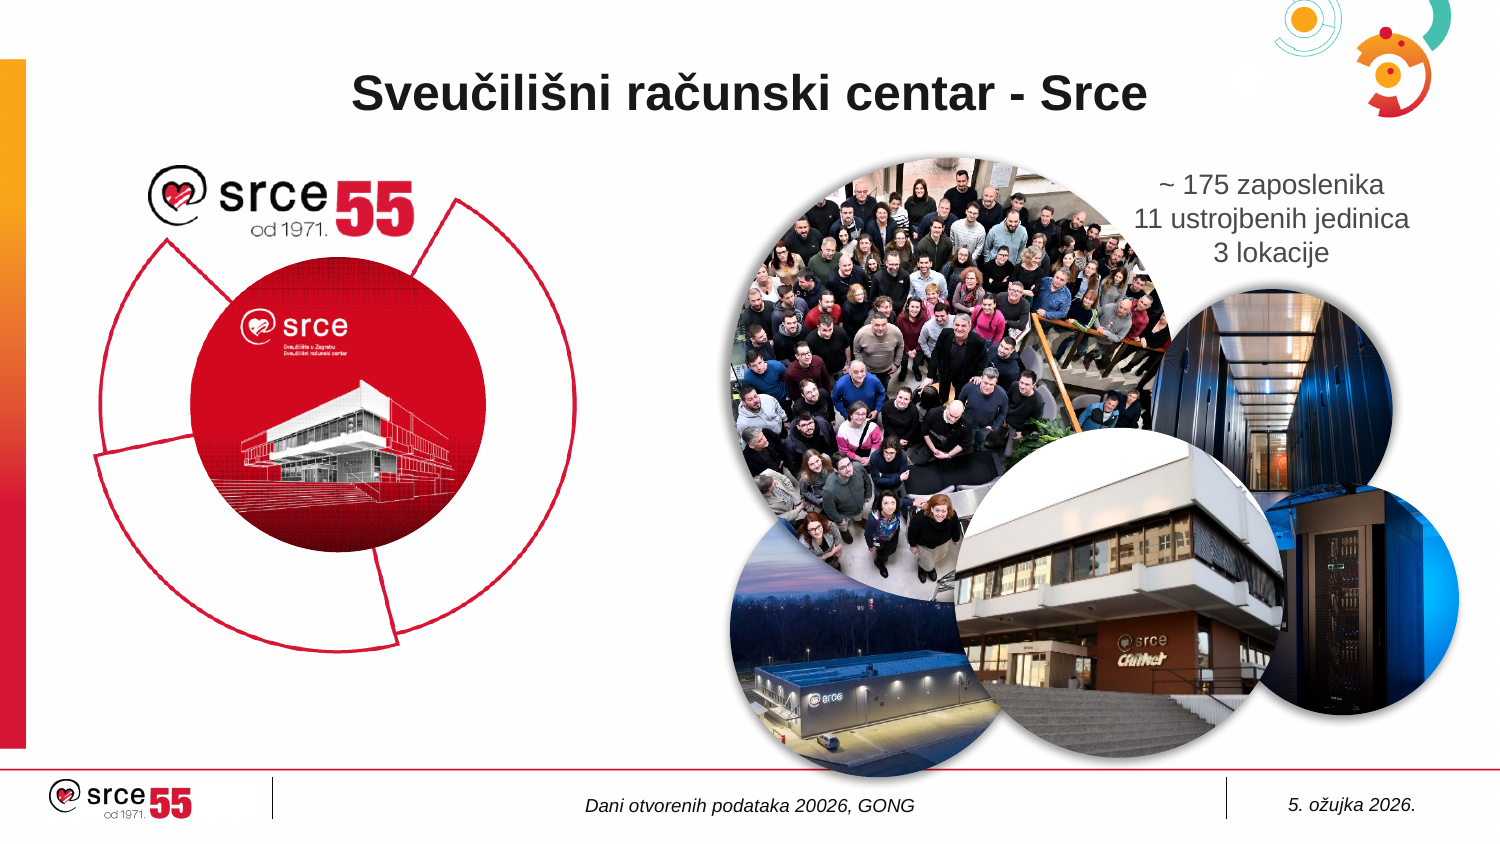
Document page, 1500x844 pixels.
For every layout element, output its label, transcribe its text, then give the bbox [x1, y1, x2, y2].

text_box ~ 175 zaposlenika 11 ustrojbenih jedinica 3 lokacije [1108, 159, 1435, 276]
title Sveučilišni računski centar - Srce [103, 56, 1397, 133]
slide_number 5. ožujka 2026. [1254, 781, 1451, 827]
text_box [190, 257, 486, 553]
picture [0, 0, 1500, 844]
text_box [730, 157, 1459, 778]
footer Dani otvorenih podataka 20026, GONG [338, 782, 1162, 828]
